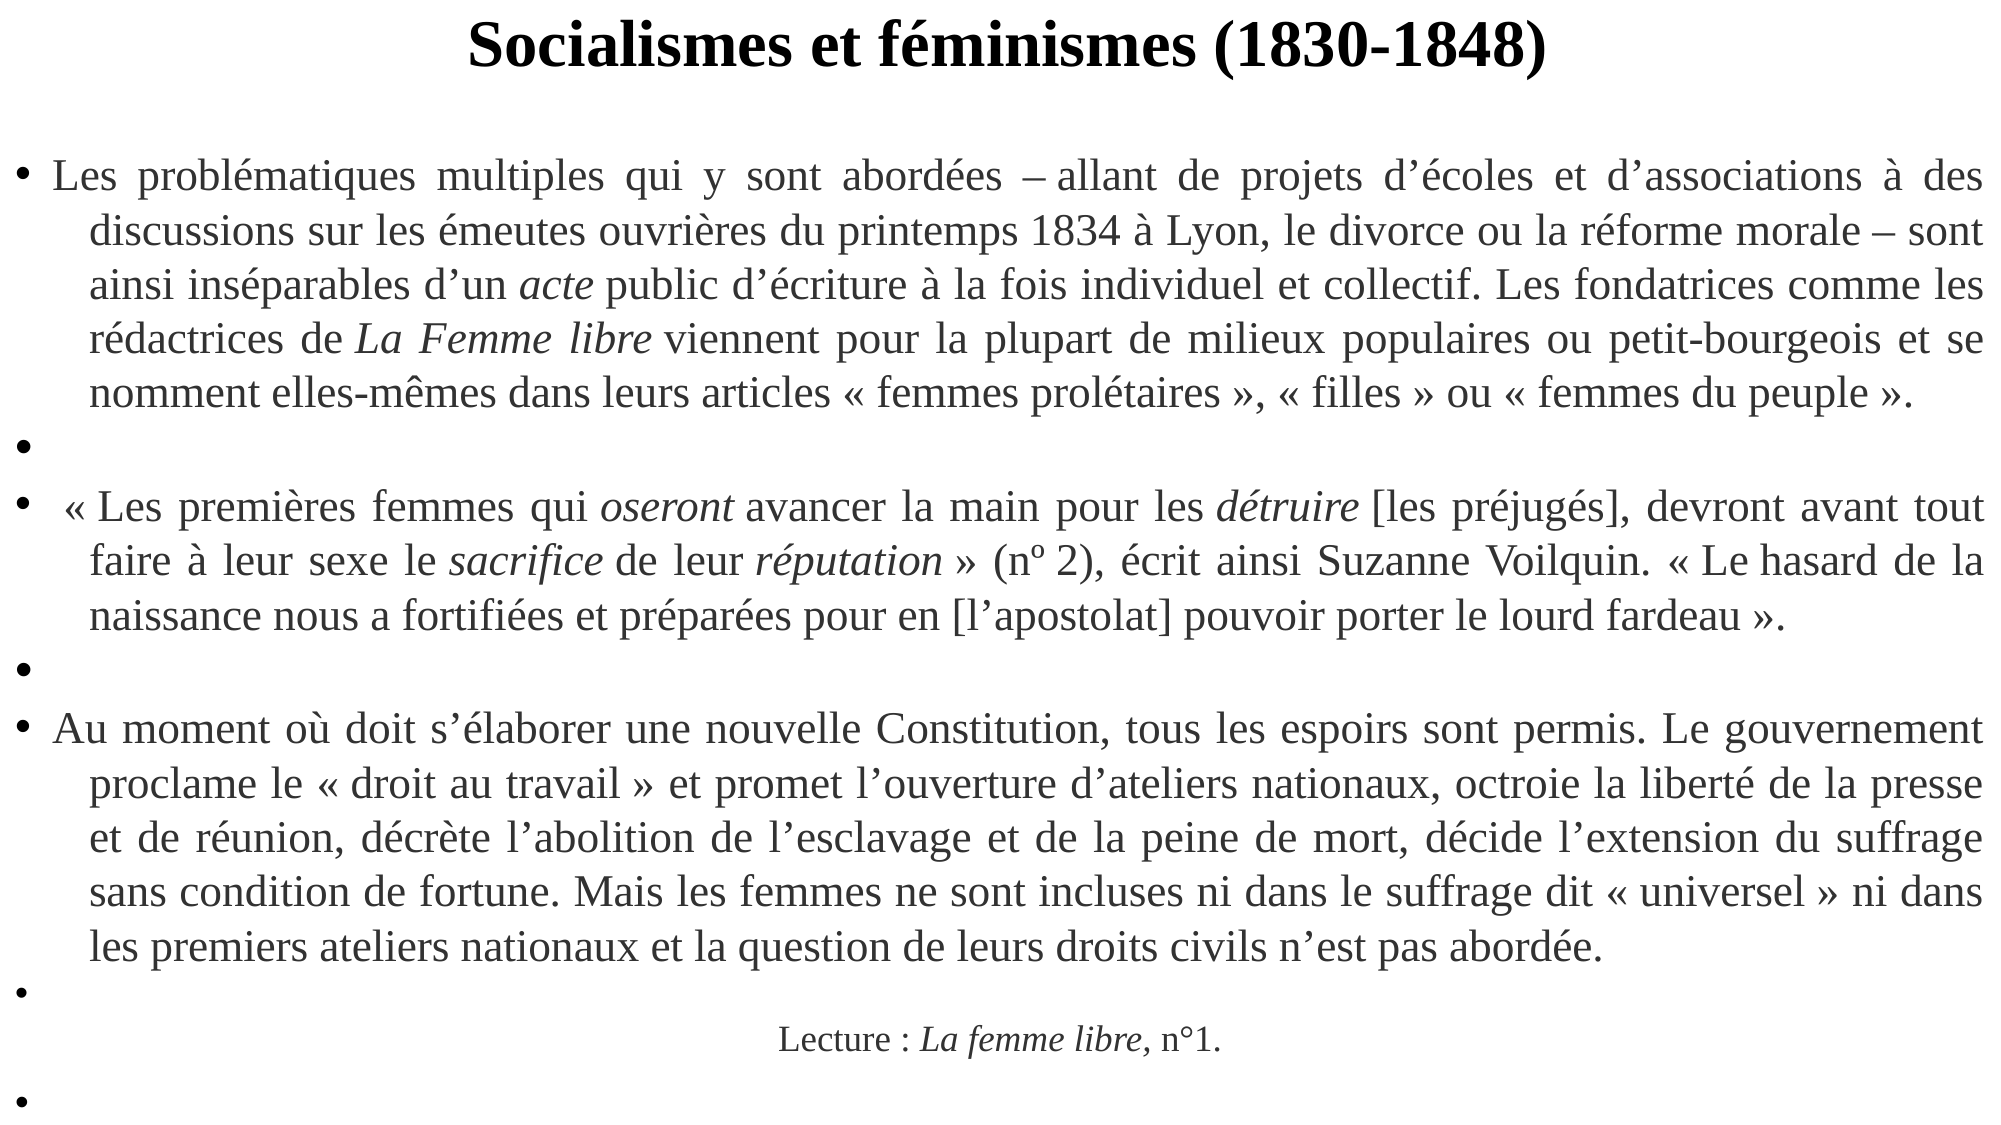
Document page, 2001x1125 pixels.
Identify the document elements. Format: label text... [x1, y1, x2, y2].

title Socialismes et féminismes (1830-1848) [0, 0, 2000, 90]
list Les problématiques multiples qui y sont abordées – allant de projets d’écoles et d’associations à des discussions sur les émeutes ouvrières du printemps 1834 à Lyon, le divorce ou la réforme morale – sont ainsi inséparables d’un acte public d’écriture à la fois individuel et collectif. Les fondatrices comme les rédactrices de La Femme libre viennent pour la plupart de milieux populaires ou petit-bourgeois et se nomment elles-mêmes dans leurs articles « femmes prolétaires », « filles » ou « femmes du peuple ». « Les premières femmes qui oseront avancer la main pour les détruire [les préjugés], devront avant tout faire à leur sexe le sacrifice de leur réputation » (nº 2), écrit ainsi Suzanne Voilquin. « Le hasard de la naissance nous a fortifiées et préparées pour en [l’apostolat] pouvoir porter le lourd fardeau ». Au moment où doit s’élaborer une nouvelle Constitution, tous les espoirs sont permis. Le gouvernement proclame le « droit au travail » et promet l’ouverture d’ateliers nationaux, octroie la liberté de la presse et de réunion, décrète l’abolition de l’esclavage et de la peine de mort, décide l’extension du suffrage sans condition de fortune. Mais les femmes ne sont incluses ni dans le suffrage dit « universel » ni dans les premiers ateliers nationaux et la question de leurs droits civils n’est pas abordée. Lecture : La femme libre, n°1. [0, 137, 2000, 1125]
